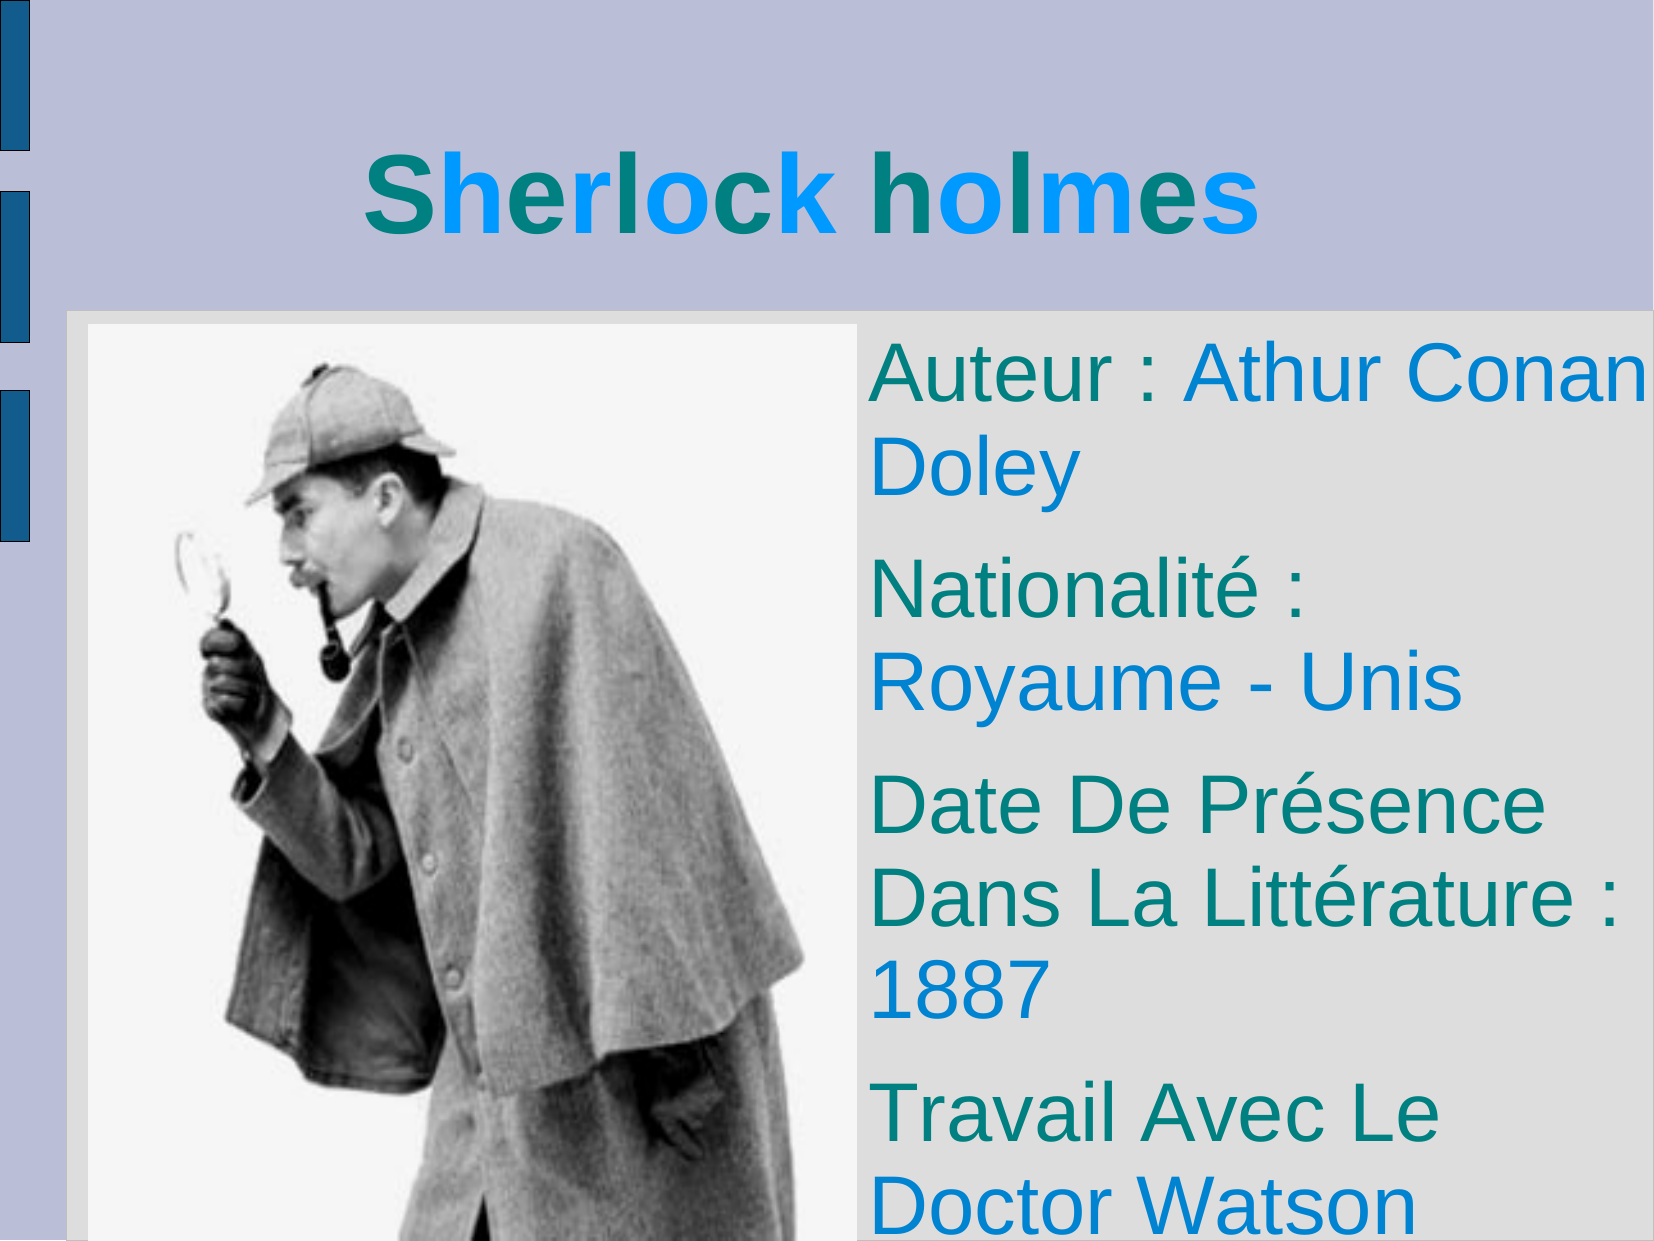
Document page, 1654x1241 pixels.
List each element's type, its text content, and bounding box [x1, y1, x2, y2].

title Sherlock holmes [121, 91, 1534, 299]
picture [88, 324, 857, 1241]
list Auteur : Athur Conan Doley Nationalité : Royaume - Unis Date De Présence Dans La Littérature : 1887 Travail Avec Le Doctor Watson [797, 326, 1654, 1241]
